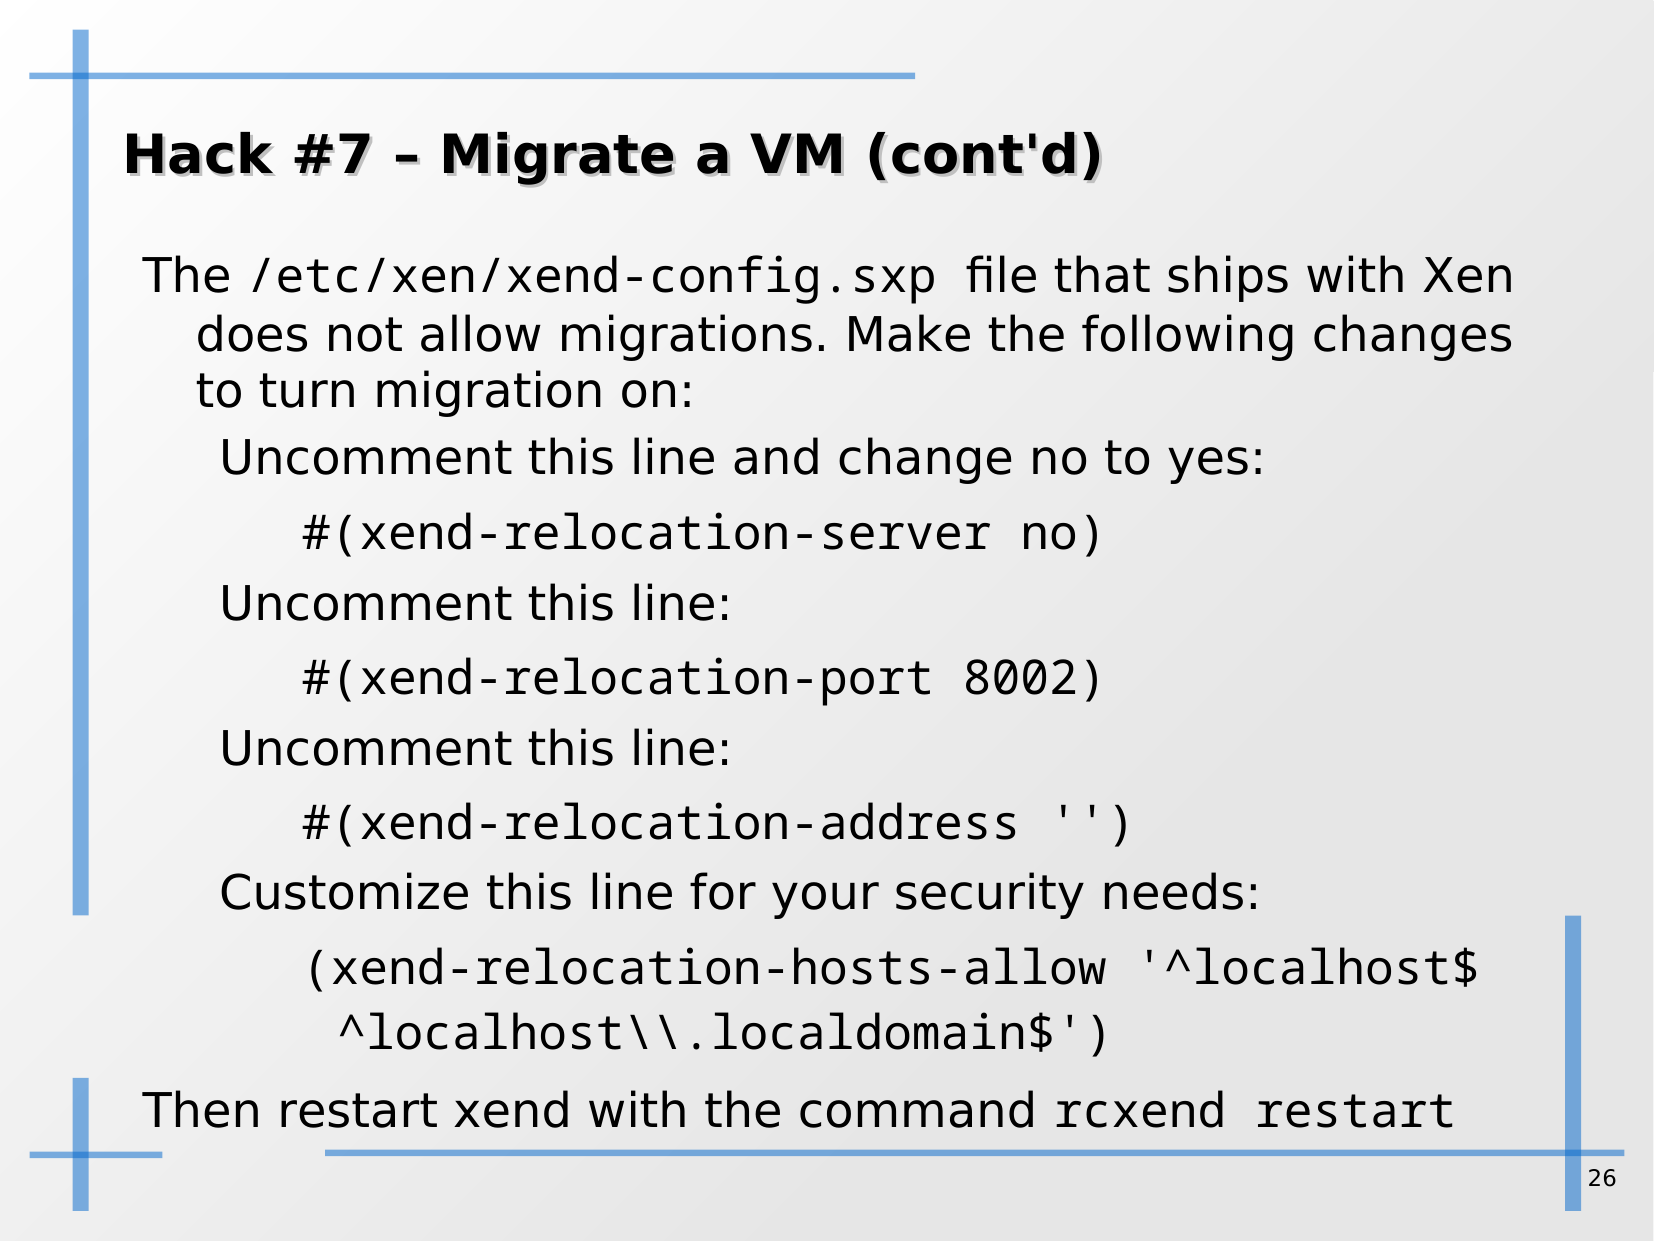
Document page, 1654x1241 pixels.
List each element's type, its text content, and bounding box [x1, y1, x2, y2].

title Hack #7 – Migrate a VM (cont'd) [122, 91, 1524, 219]
list The /etc/xen/xend-config.sxp file that ships with Xen does not allow migrations. Make the following changes to turn migration on: Uncomment this line and change no to yes: #(xend-relocation-server no) Uncomment this line: #(xend-relocation-port 8002) Uncomment this line: #(xend-relocation-address '') Customize this line for your security needs: (xend-relocation-hosts-allow '^localhost$ ^localhost\\.localdomain$') Then restart xend with the command rcxend restart [124, 241, 1526, 1133]
